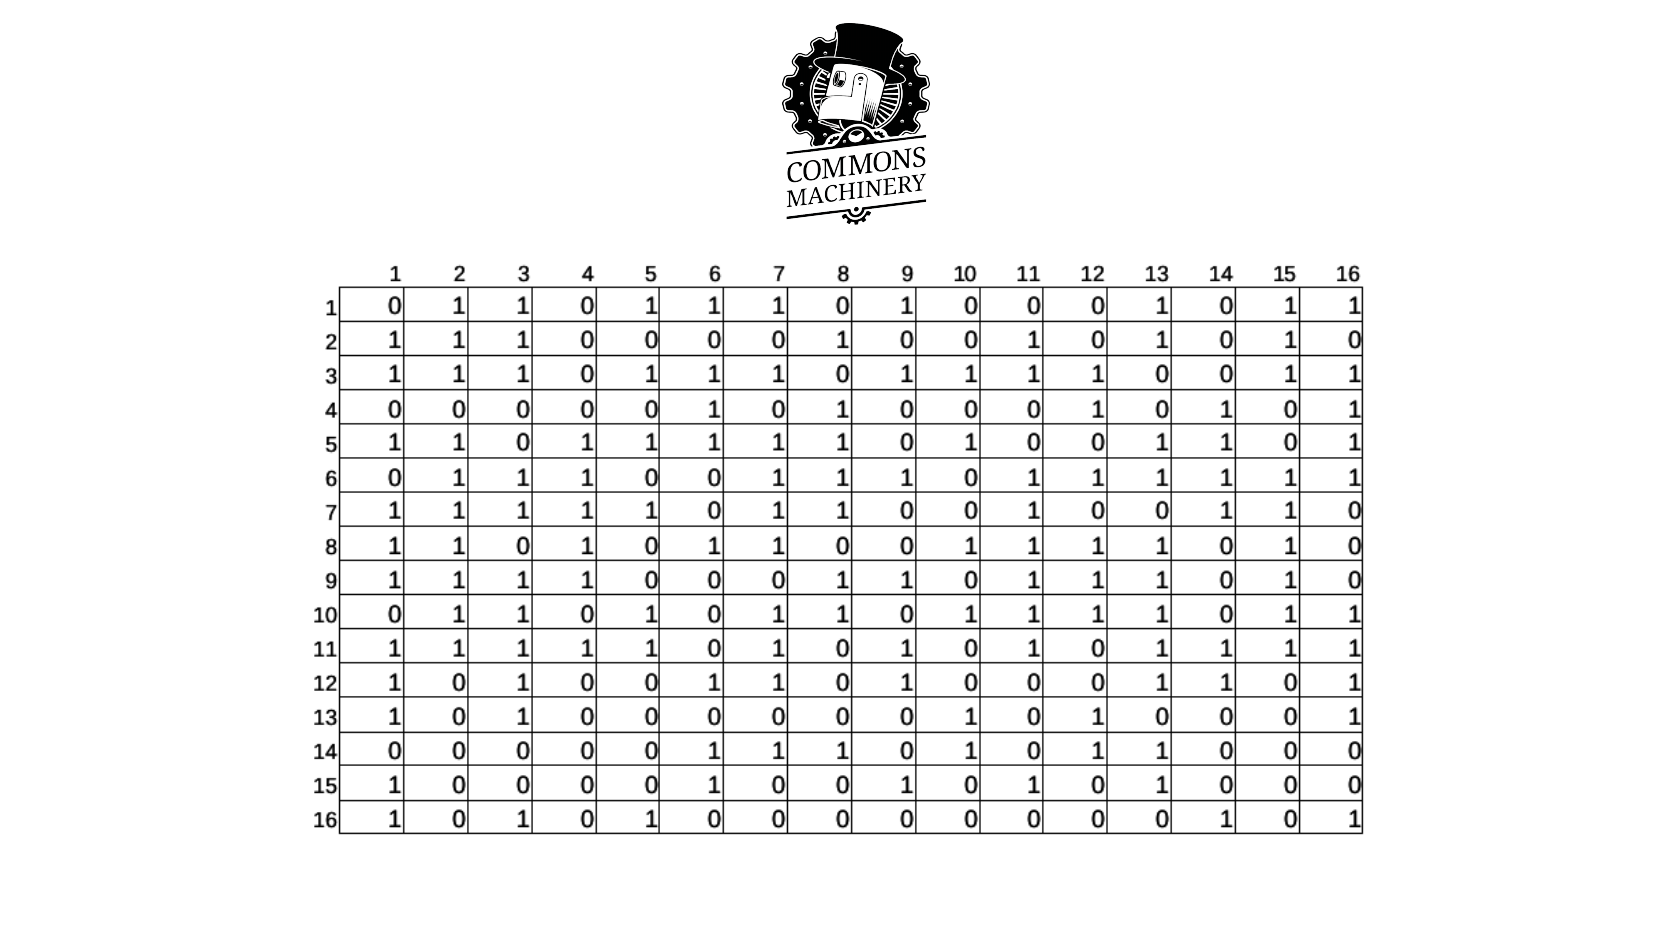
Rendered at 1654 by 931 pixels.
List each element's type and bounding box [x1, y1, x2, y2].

picture [309, 254, 1381, 853]
picture [782, 23, 930, 225]
